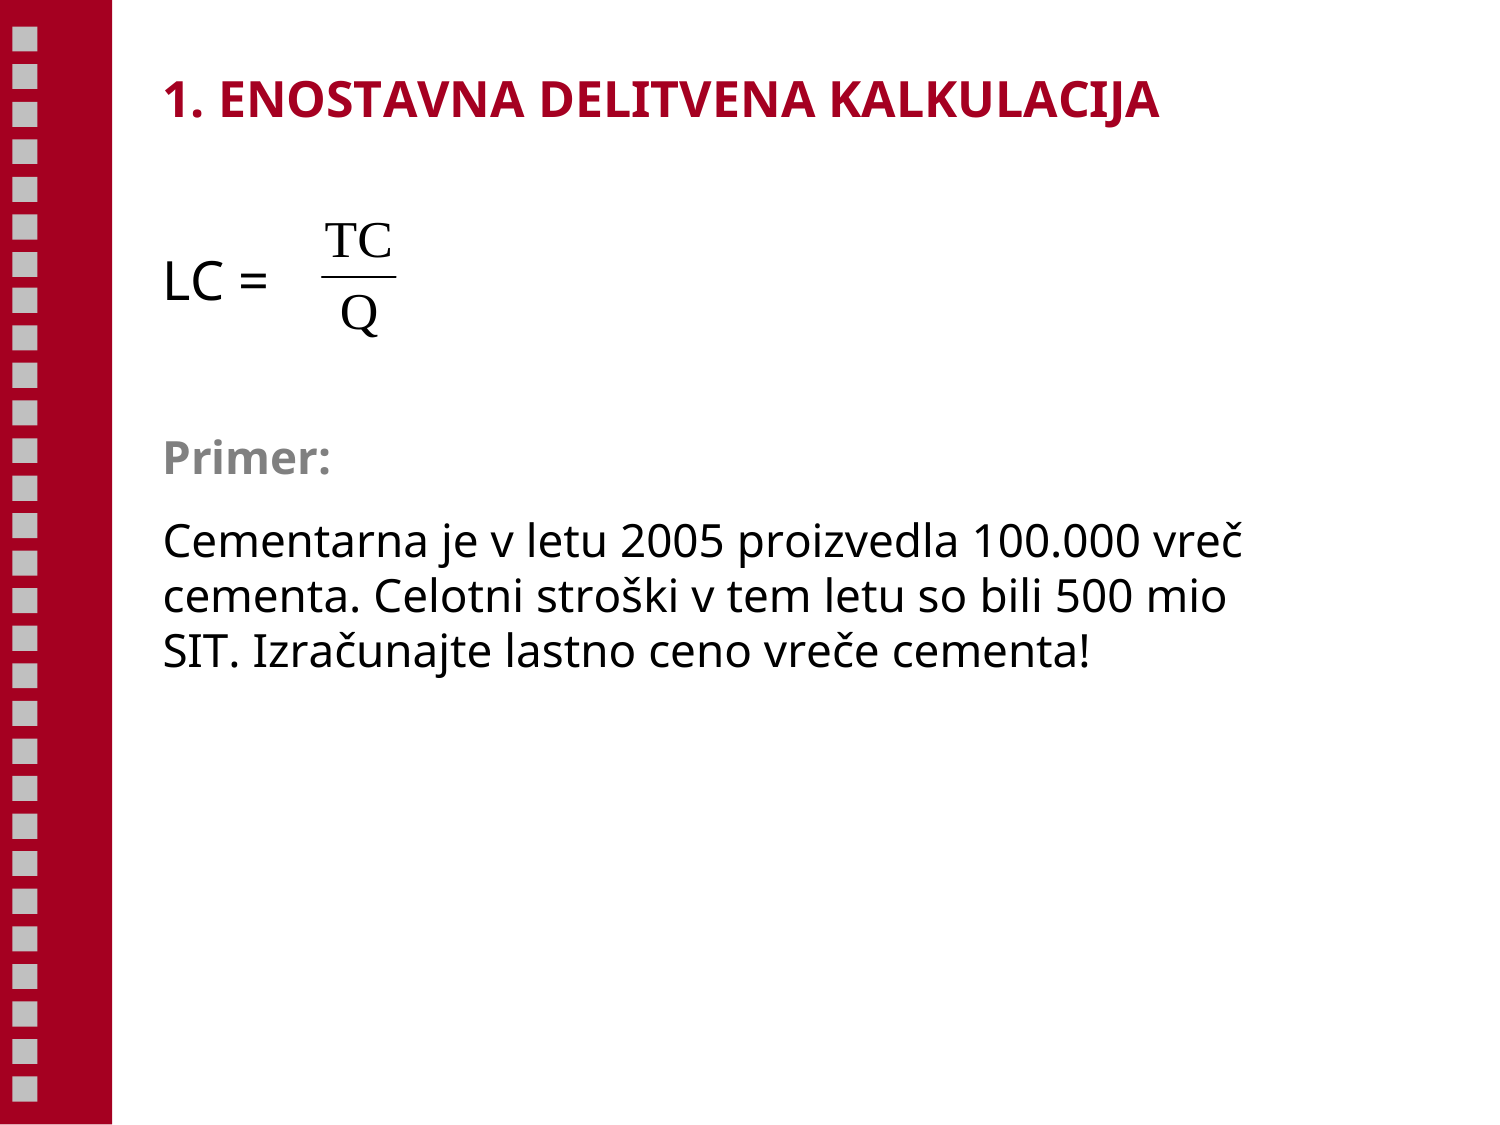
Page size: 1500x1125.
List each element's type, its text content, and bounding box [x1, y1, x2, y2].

chart [312, 208, 407, 351]
text_box Primer: Cementarna je v letu 2005 proizvedla 100.000 vreč cementa. Celotni stroški v tem letu so bili 500 mio SIT. Izračunajte lastno ceno vreče cementa! [147, 420, 1282, 685]
list 1. ENOSTAVNA DELITVENA KALKULACIJA LC = [147, 66, 1459, 411]
